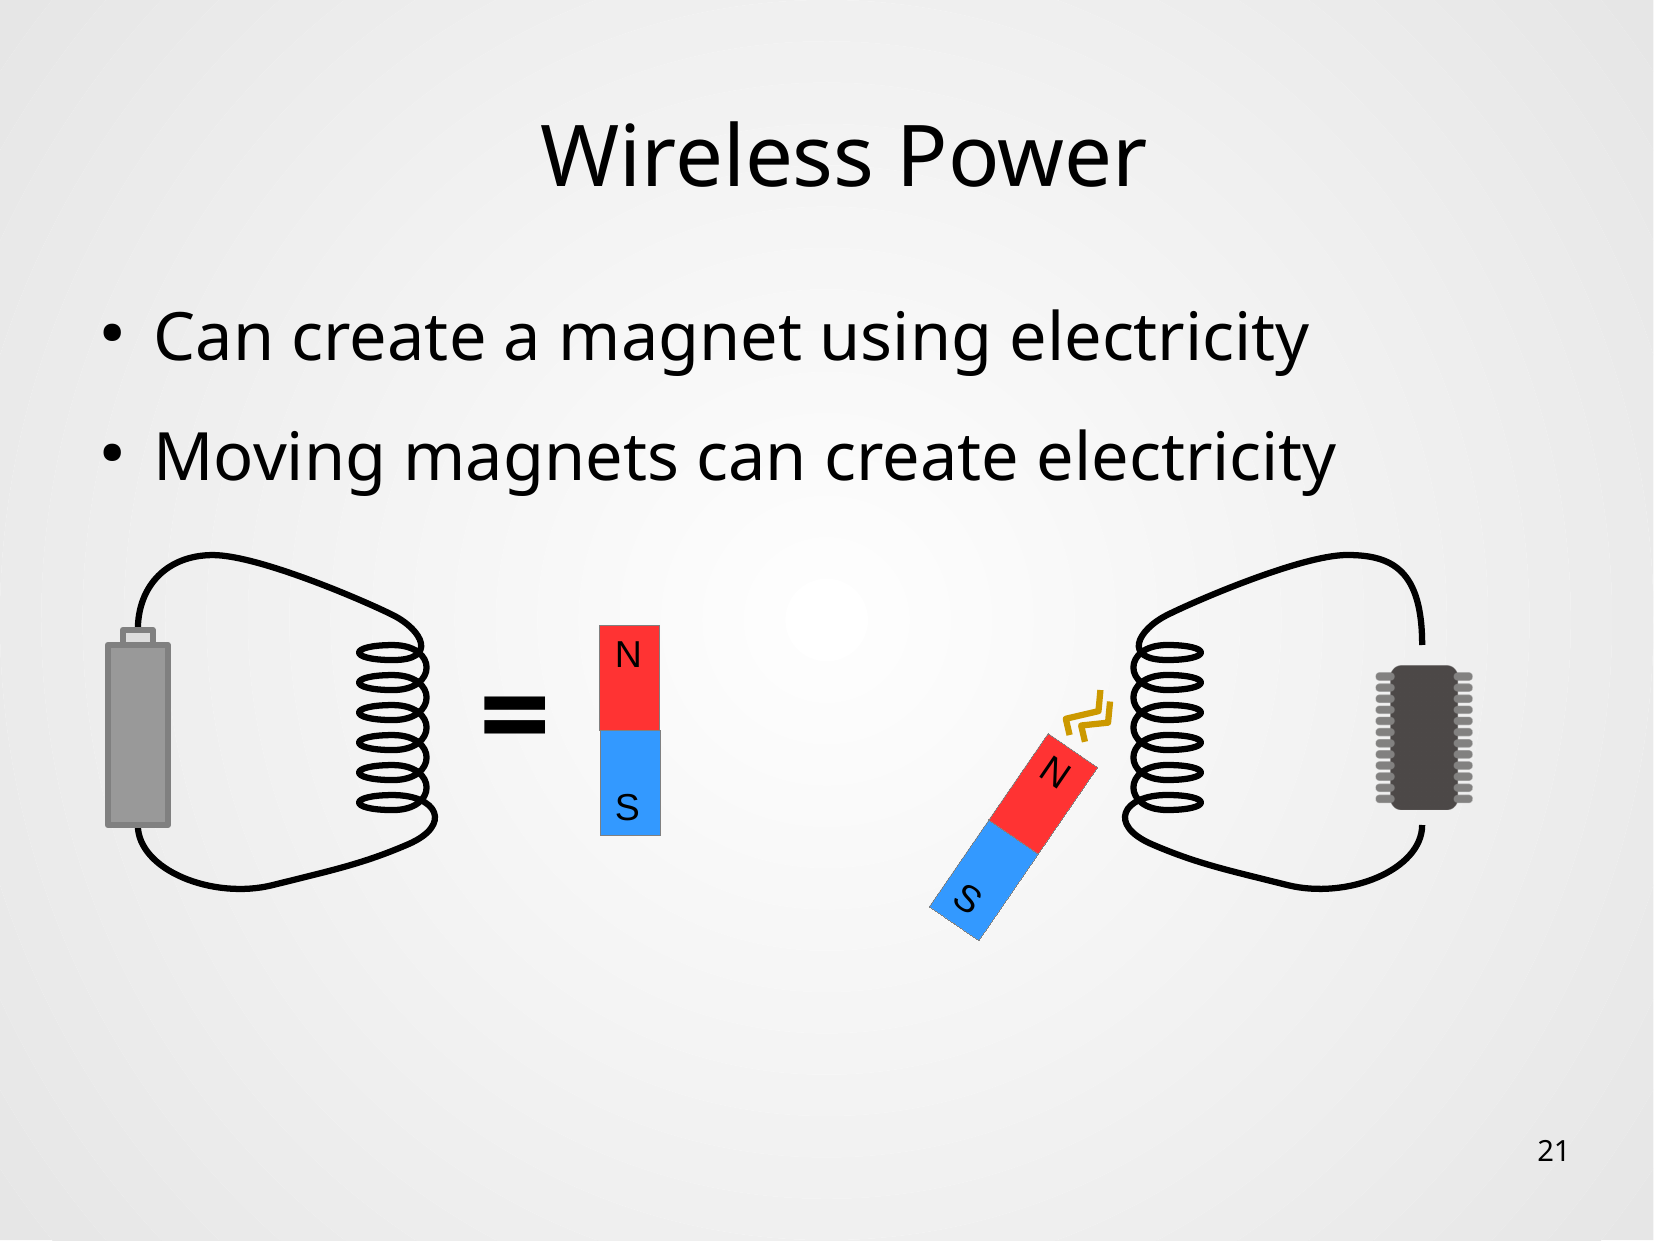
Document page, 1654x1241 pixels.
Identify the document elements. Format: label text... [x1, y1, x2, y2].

text_box = [465, 618, 578, 811]
text_box N [1015, 733, 1095, 813]
text_box [599, 625, 661, 836]
text_box S [929, 859, 1007, 938]
picture [1375, 665, 1473, 811]
list Can create a magnet using electricity Moving magnets can create electricity [82, 289, 1571, 1010]
text_box S [600, 778, 655, 836]
text_box N [599, 625, 657, 683]
text_box [961, 765, 1098, 941]
title Wireless Power [82, 49, 1571, 257]
text_box [107, 630, 168, 826]
